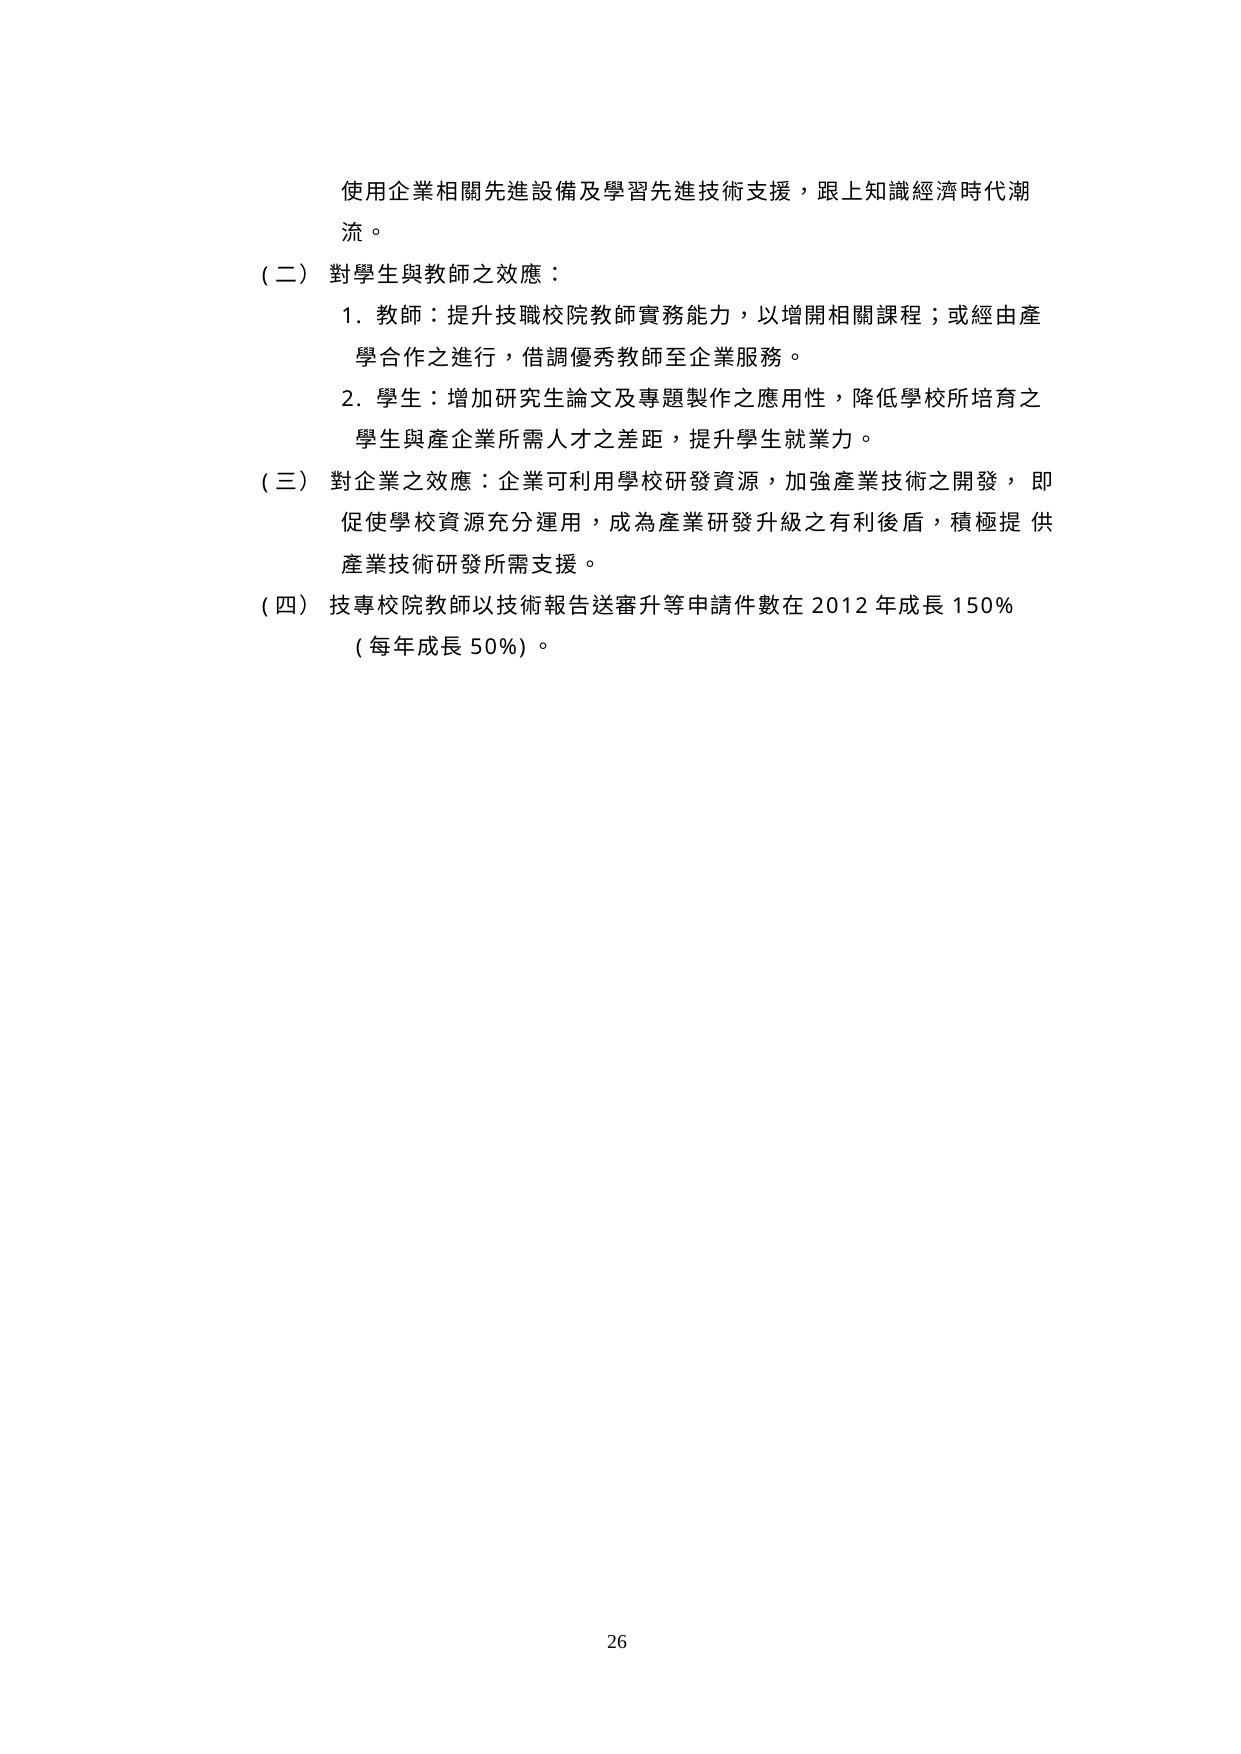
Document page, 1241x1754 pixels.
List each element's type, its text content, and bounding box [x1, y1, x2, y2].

text_box 26 [607, 1629, 633, 1649]
text_box 使用企業相關先進設備及學習先進技術支援，跟上知識經濟時代潮 流。 (二） 對學生與教師之效應： 1. 教師：提升技職校院教師實務能力，以增開相關課程；或經由產 學合作之進行，借調優秀教師至企業服務。 2. 學生：增加研究生論文及專題製作之應用性，降低學校所培育之 學生與產企業所需人才之差距，提升學生就業力。 (三） 對企業之效應：企業可利用學校研發資源，加強產業技術之開發， 即促使學校資源充分運用，成為產業研發升級之有利後盾，積極提 供產業技術研發所需支援。 (四） 技專校院教師以技術報告送審升等申請件數在2012年成長150% (每年成長50%)。 [259, 162, 1055, 649]
